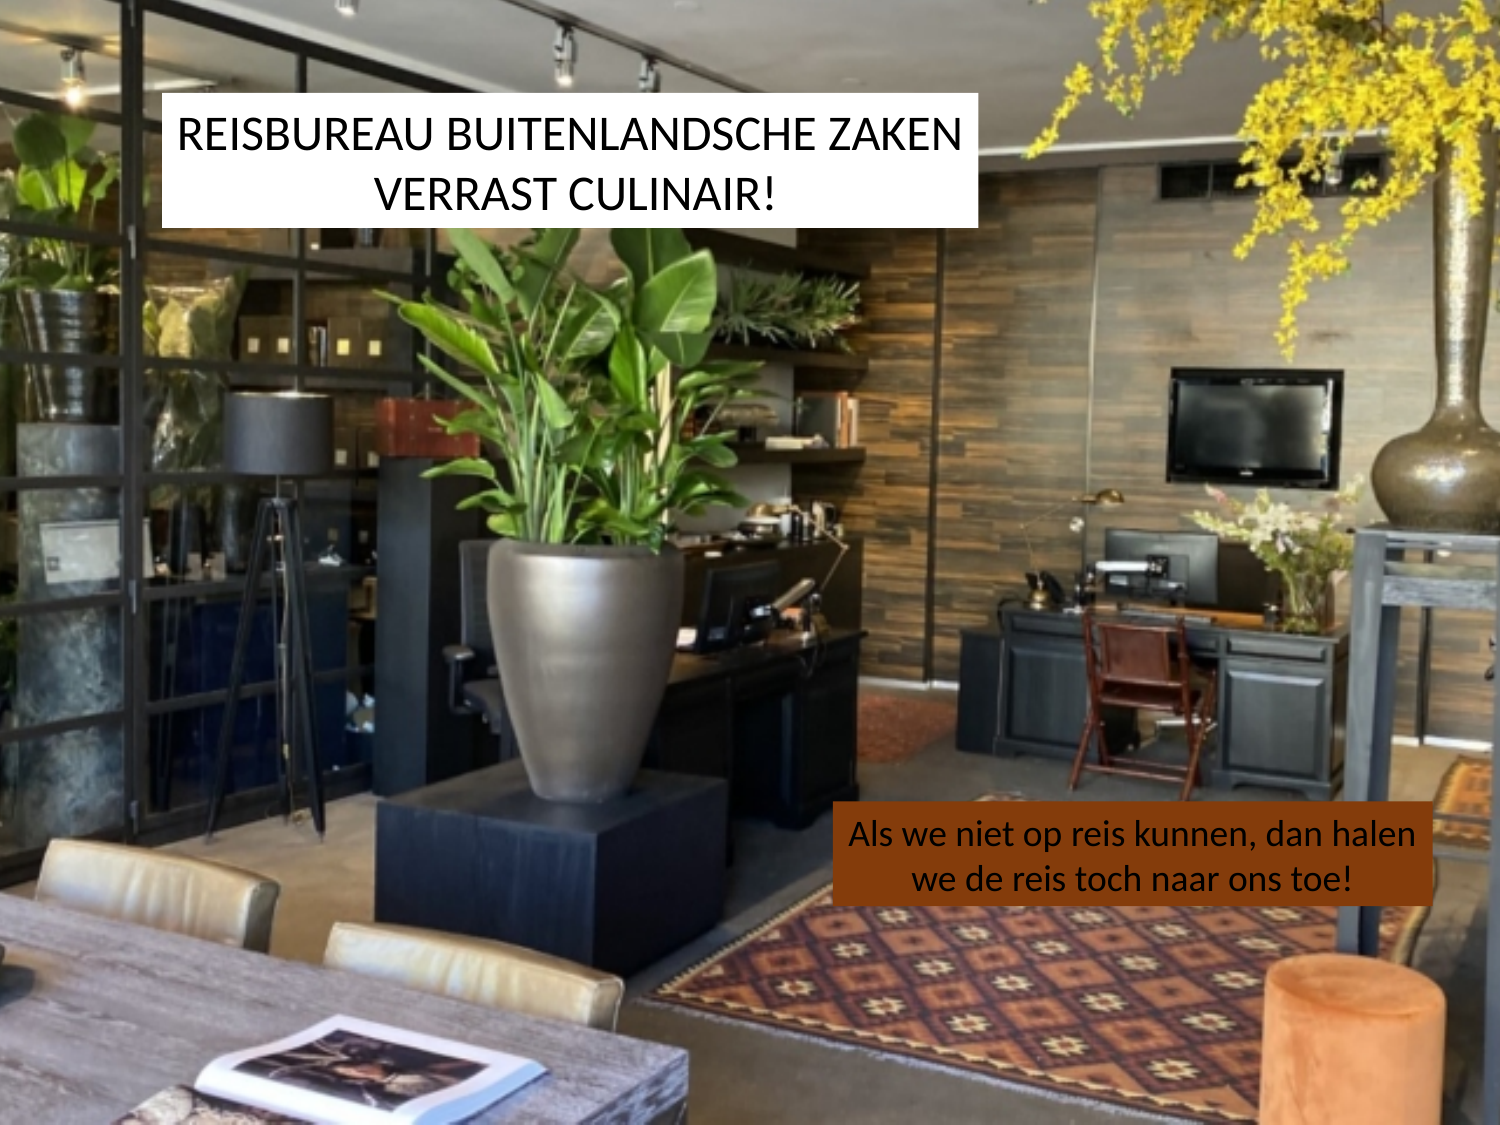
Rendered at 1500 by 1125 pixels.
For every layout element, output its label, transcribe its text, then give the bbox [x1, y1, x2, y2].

text_box REISBUREAU BUITENLANDSCHE ZAKEN VERRAST CULINAIR! [162, 92, 979, 228]
text_box Als we niet op reis kunnen, dan halen we de reis toch naar ons toe! [832, 801, 1433, 907]
picture [0, 0, 1500, 1125]
